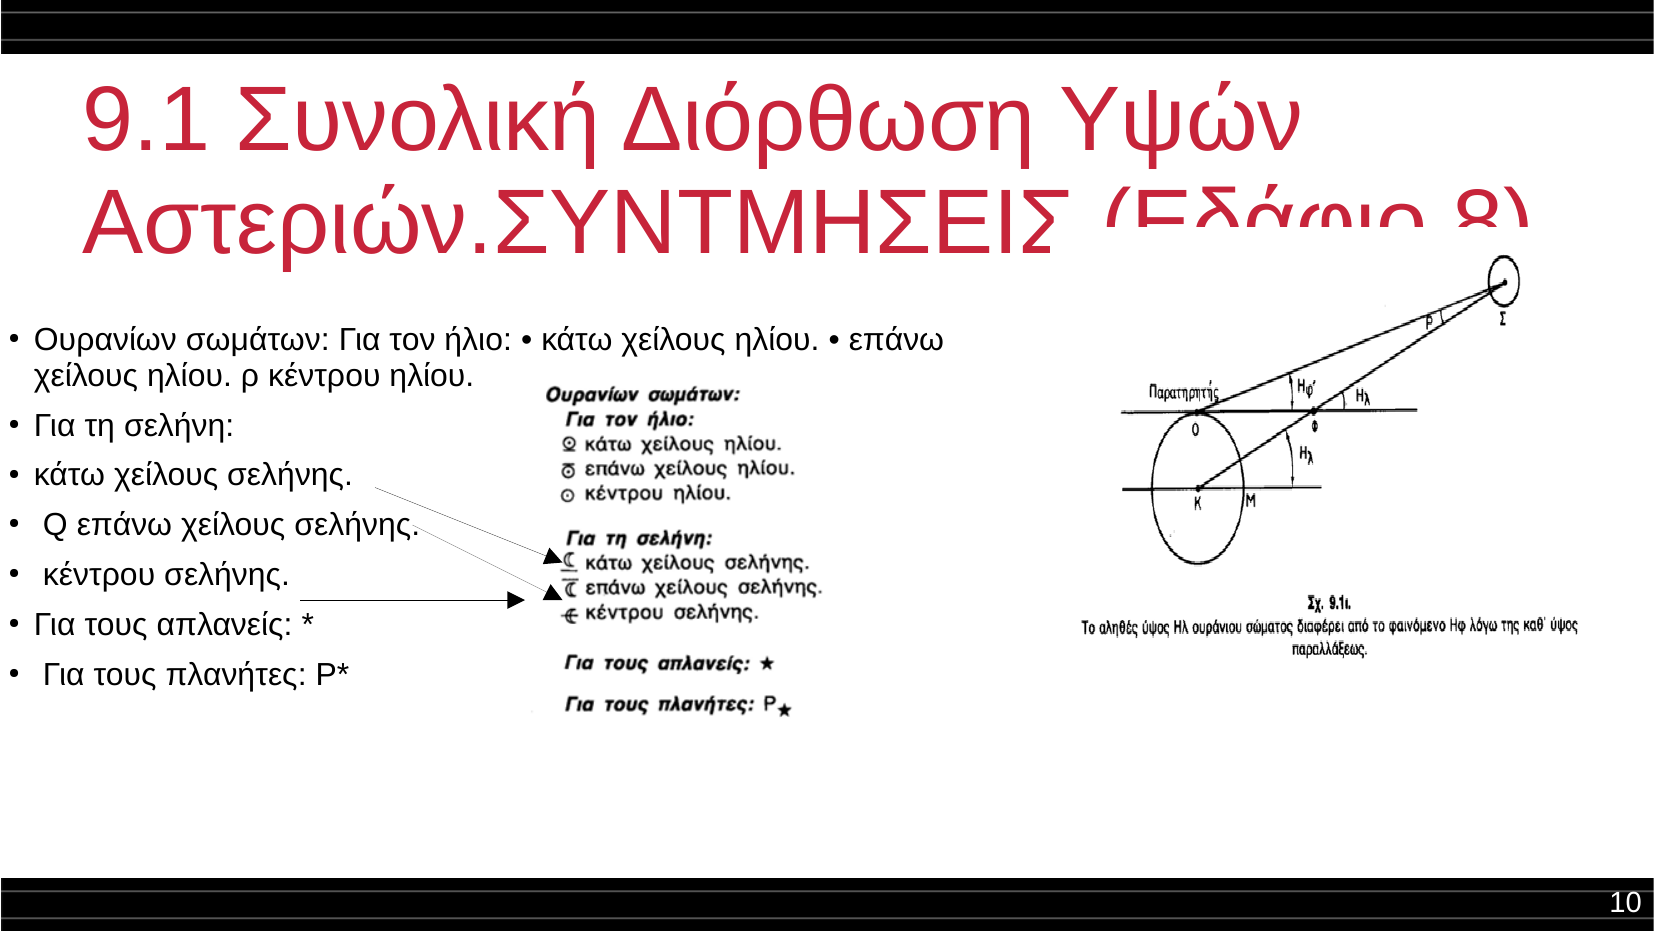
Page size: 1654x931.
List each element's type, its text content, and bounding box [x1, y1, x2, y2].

list Ουρανίων σωμάτων: Για τον ήλιο: • κάτω χείλους ηλίου. • επάνω χείλους ηλίου. ρ κέντρου ηλίου. Για τη σελήνη: κάτω χείλους σελήνης. Q επάνω χείλους σελήνης. κέντρου σελήνης. Για τους απλανείς: * Για τους πλανήτες: Ρ* [0, 271, 976, 863]
picture [1, 878, 1654, 931]
picture [1, 0, 1654, 54]
title 9.1 Συνολική Διόρθωση Υψών Αστεριών.ΣΥΝΤΜΗΣΕΙΣ (Εδάφιο 8) [82, 67, 1571, 273]
picture [530, 374, 826, 722]
picture [1050, 227, 1596, 713]
